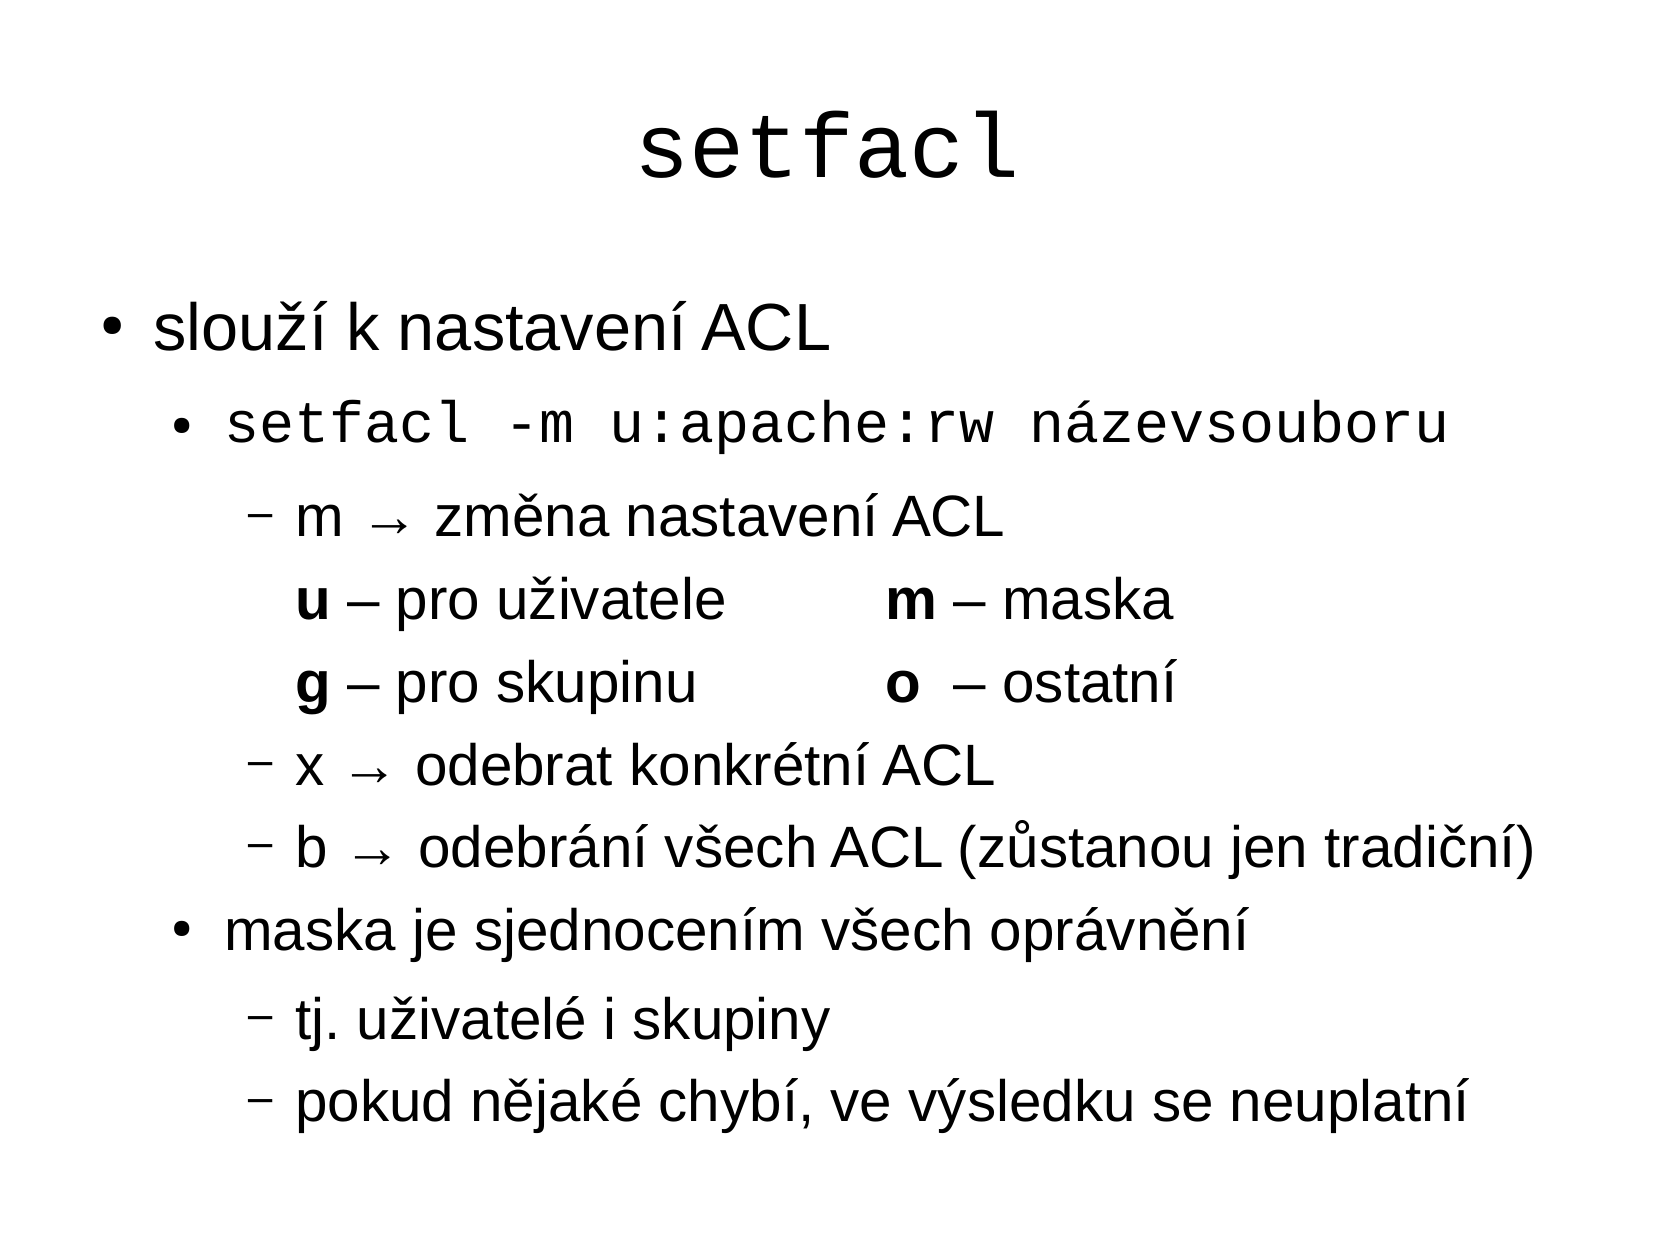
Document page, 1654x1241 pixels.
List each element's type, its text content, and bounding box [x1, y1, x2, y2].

title setfacl [82, 56, 1571, 250]
list slouží k nastavení ACL setfacl -m u:apache:rw názevsouboru m → změna nastavení ACL u – pro uživatele m – maska g – pro skupinu o – ostatní x → odebrat konkrétní ACL b → odebrání všech ACL (zůstanou jen tradiční) maska je sjednocením všech oprávnění tj. uživatelé i skupiny pokud nějaké chybí, ve výsledku se neuplatní [82, 290, 1571, 1135]
